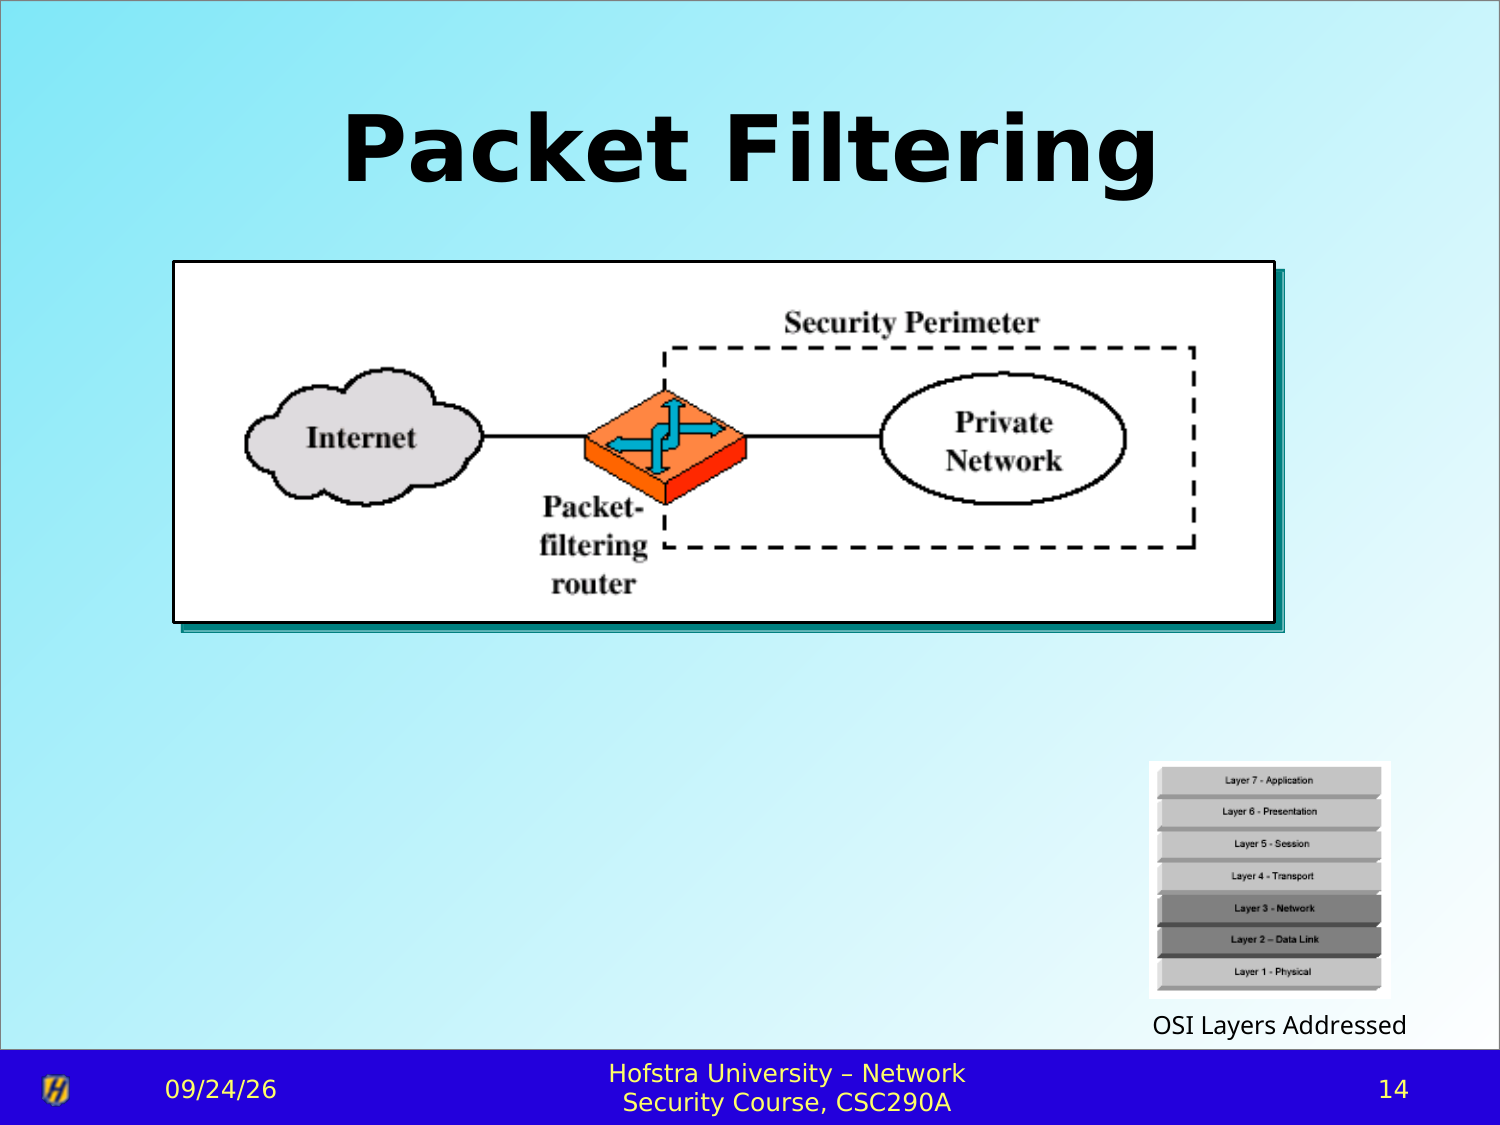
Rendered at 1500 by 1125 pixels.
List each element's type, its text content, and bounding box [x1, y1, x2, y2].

title Packet Filtering [112, 84, 1391, 212]
picture [37, 1072, 76, 1110]
picture [174, 262, 1273, 621]
text_box OSI Layers Addressed [1137, 999, 1426, 1050]
picture [1149, 761, 1391, 999]
